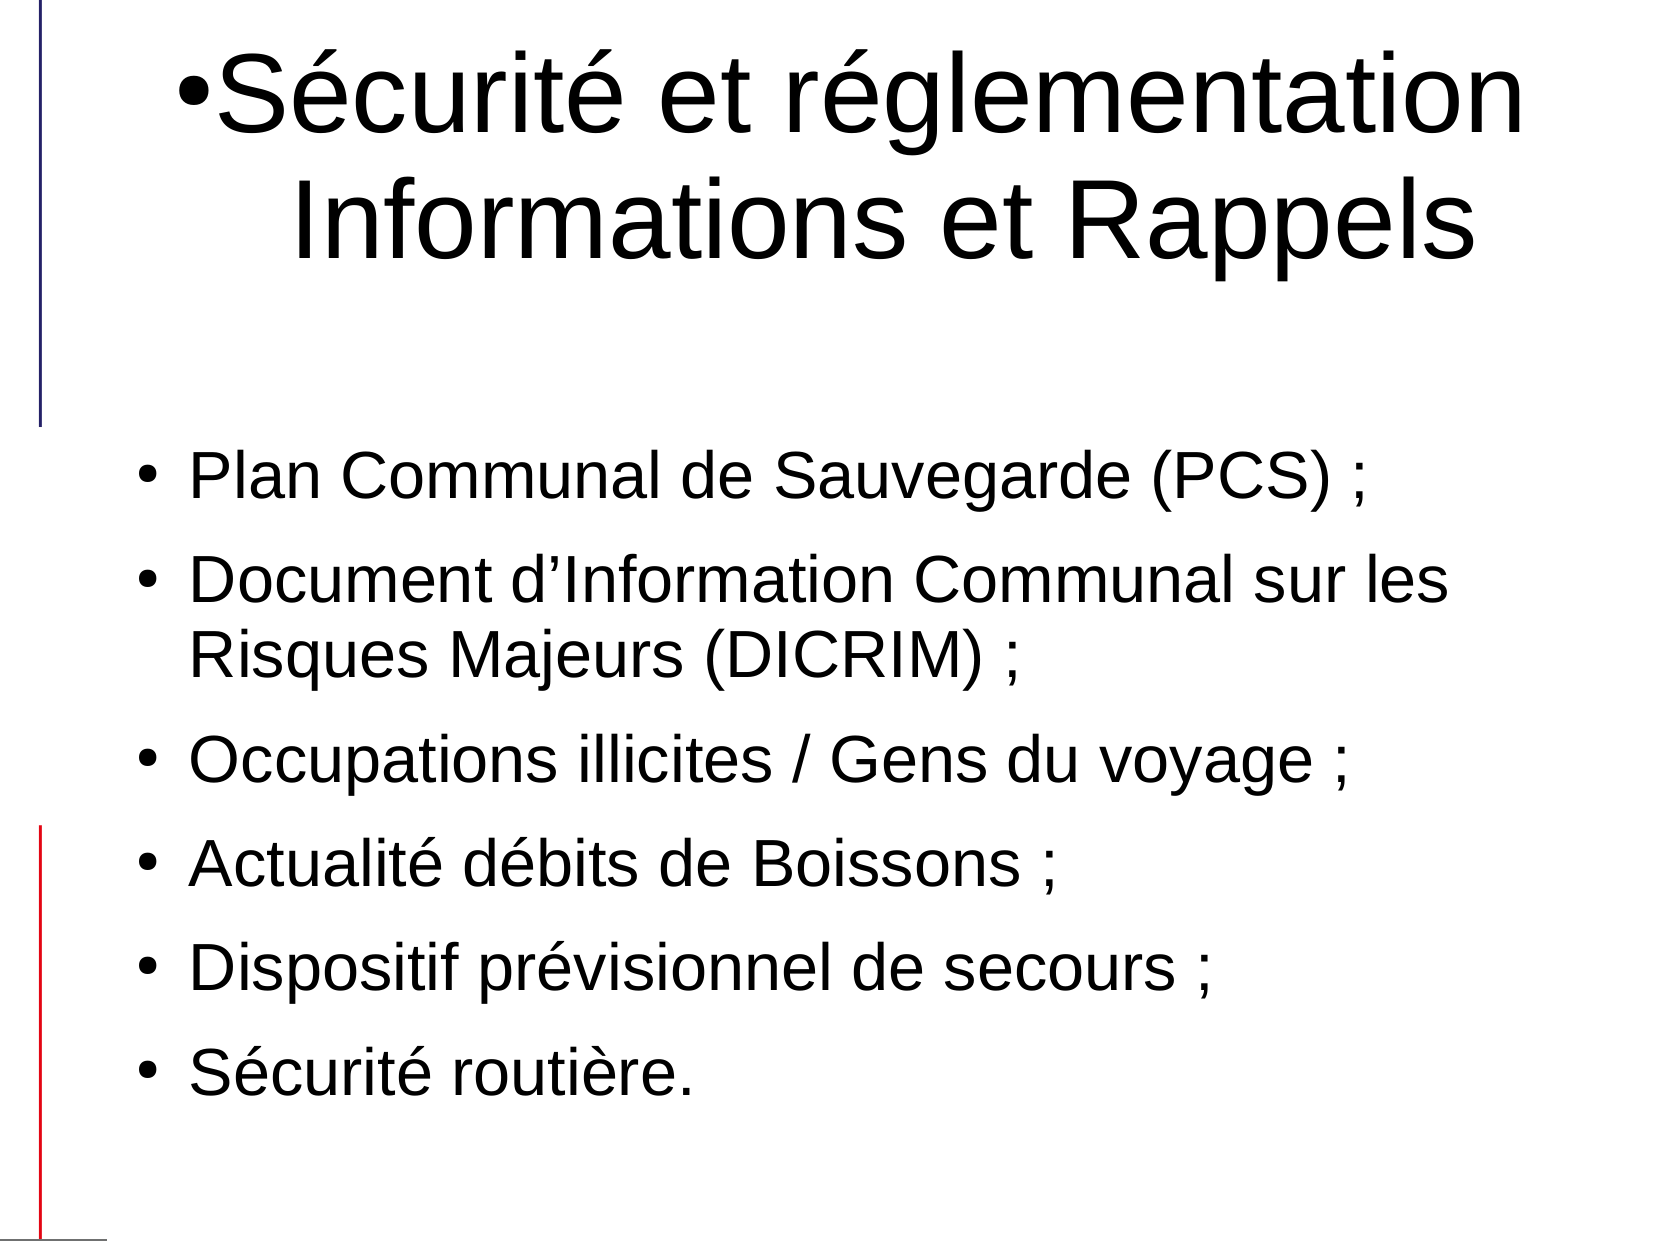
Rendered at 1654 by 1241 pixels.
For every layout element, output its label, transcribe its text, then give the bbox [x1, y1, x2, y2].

picture [0, 0, 107, 1241]
title Sécurité et réglementation Informations et Rappels [107, 30, 1595, 282]
list Plan Communal de Sauvegarde (PCS) ; Document d’Information Communal sur les Risques Majeurs (DICRIM) ; Occupations illicites / Gens du voyage ; Actualité débits de Boissons ; Dispositif prévisionnel de secours ; Sécurité routière. [118, 438, 1607, 1158]
